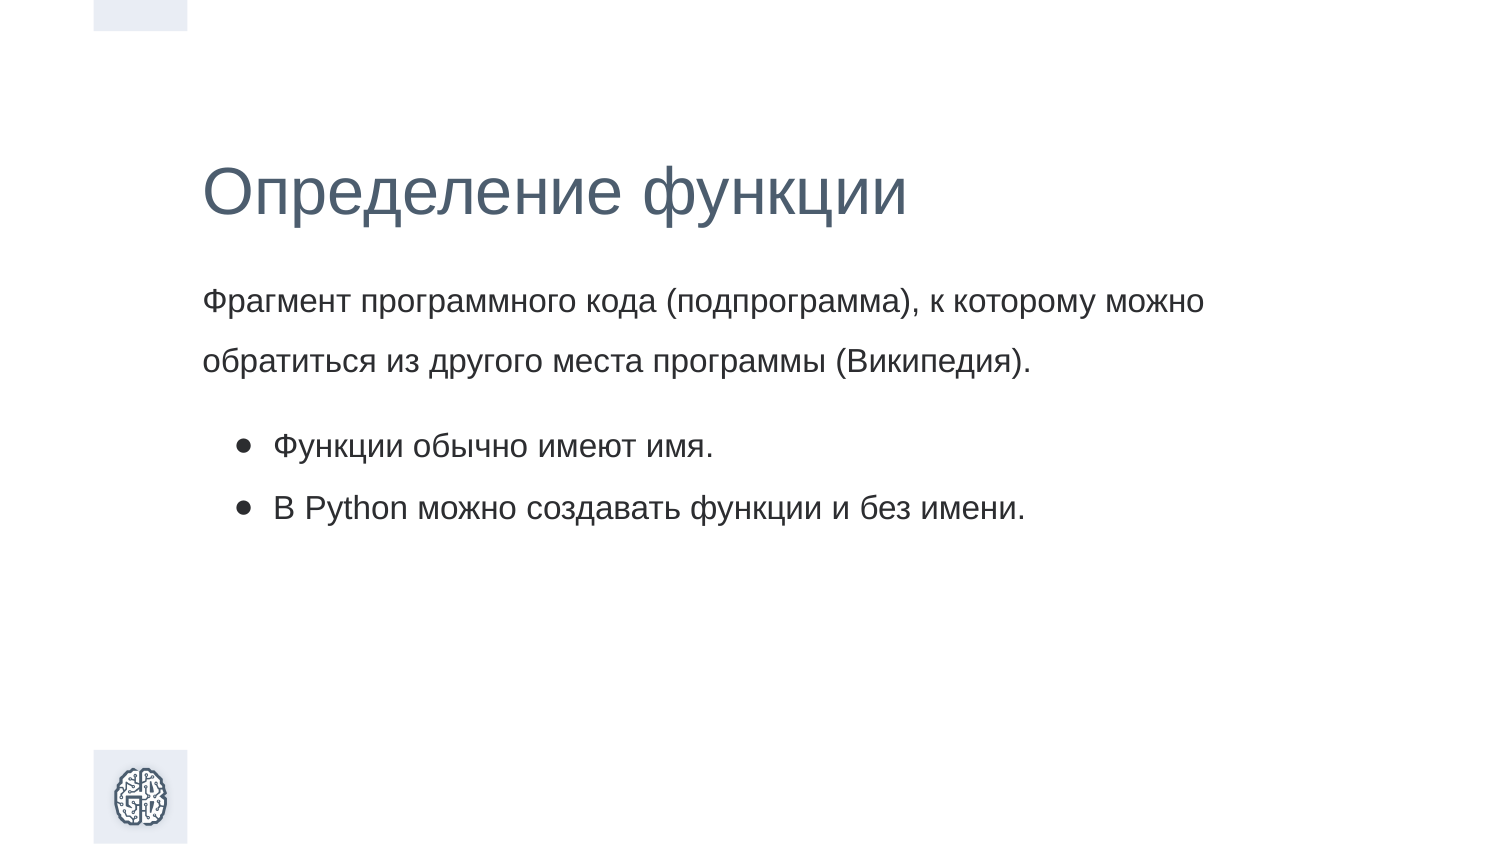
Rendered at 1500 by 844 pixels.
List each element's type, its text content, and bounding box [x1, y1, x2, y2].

text_box Фрагмент программного кода (подпрограмма), к которому можно обратиться из другого места программы (Википедия). [187, 259, 1312, 379]
picture [106, 760, 175, 834]
text_box Определение функции [187, 93, 1312, 259]
text_box В Python можно создавать функции и без имени. [187, 459, 1312, 533]
text_box Функции обычно имеют имя. [187, 397, 1312, 459]
